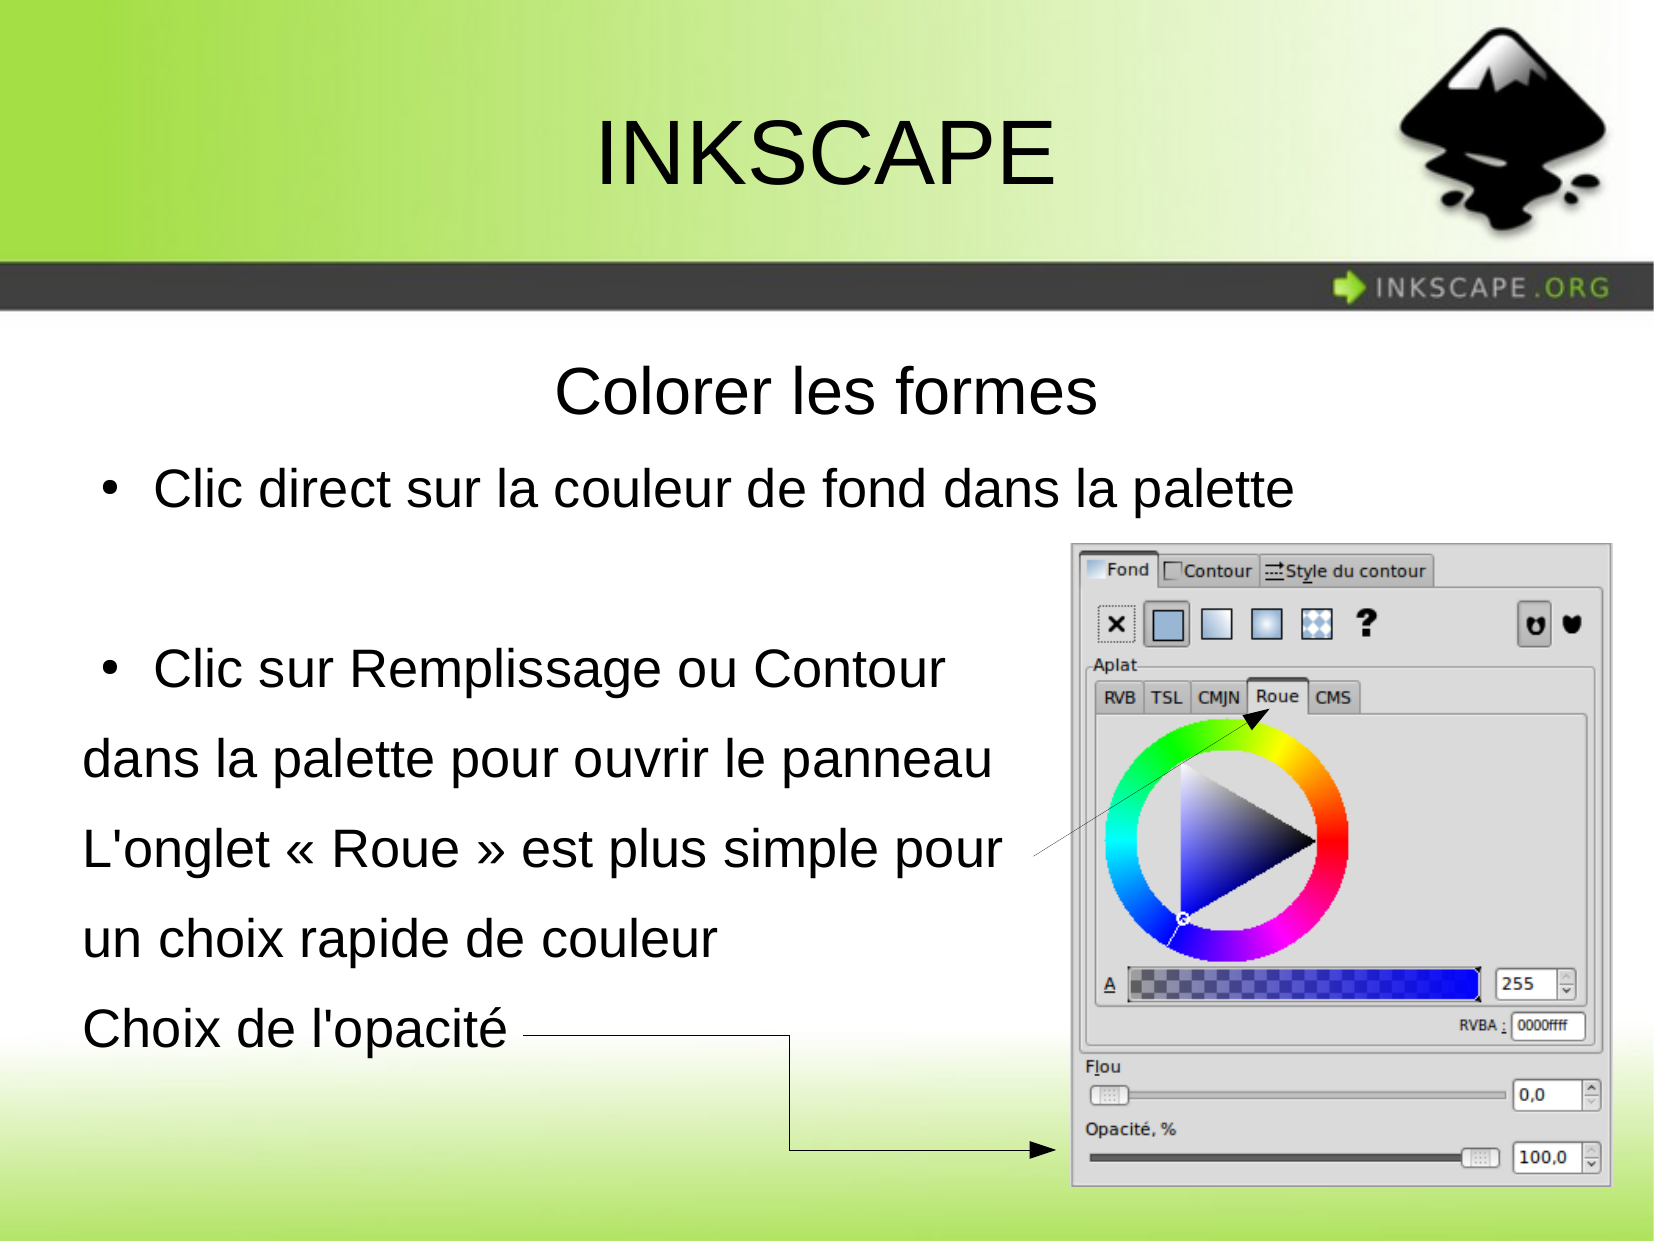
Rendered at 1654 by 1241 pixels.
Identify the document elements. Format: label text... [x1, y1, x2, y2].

list Colorer les formes Clic direct sur la couleur de fond dans la palette Clic sur Remplissage ou Contour dans la palette pour ouvrir le panneau L'onglet « Roue » est plus simple pour un choix rapide de couleur Choix de l'opacité [82, 354, 1571, 1211]
picture [0, 0, 1654, 1241]
title INKSCAPE [82, 49, 1571, 257]
